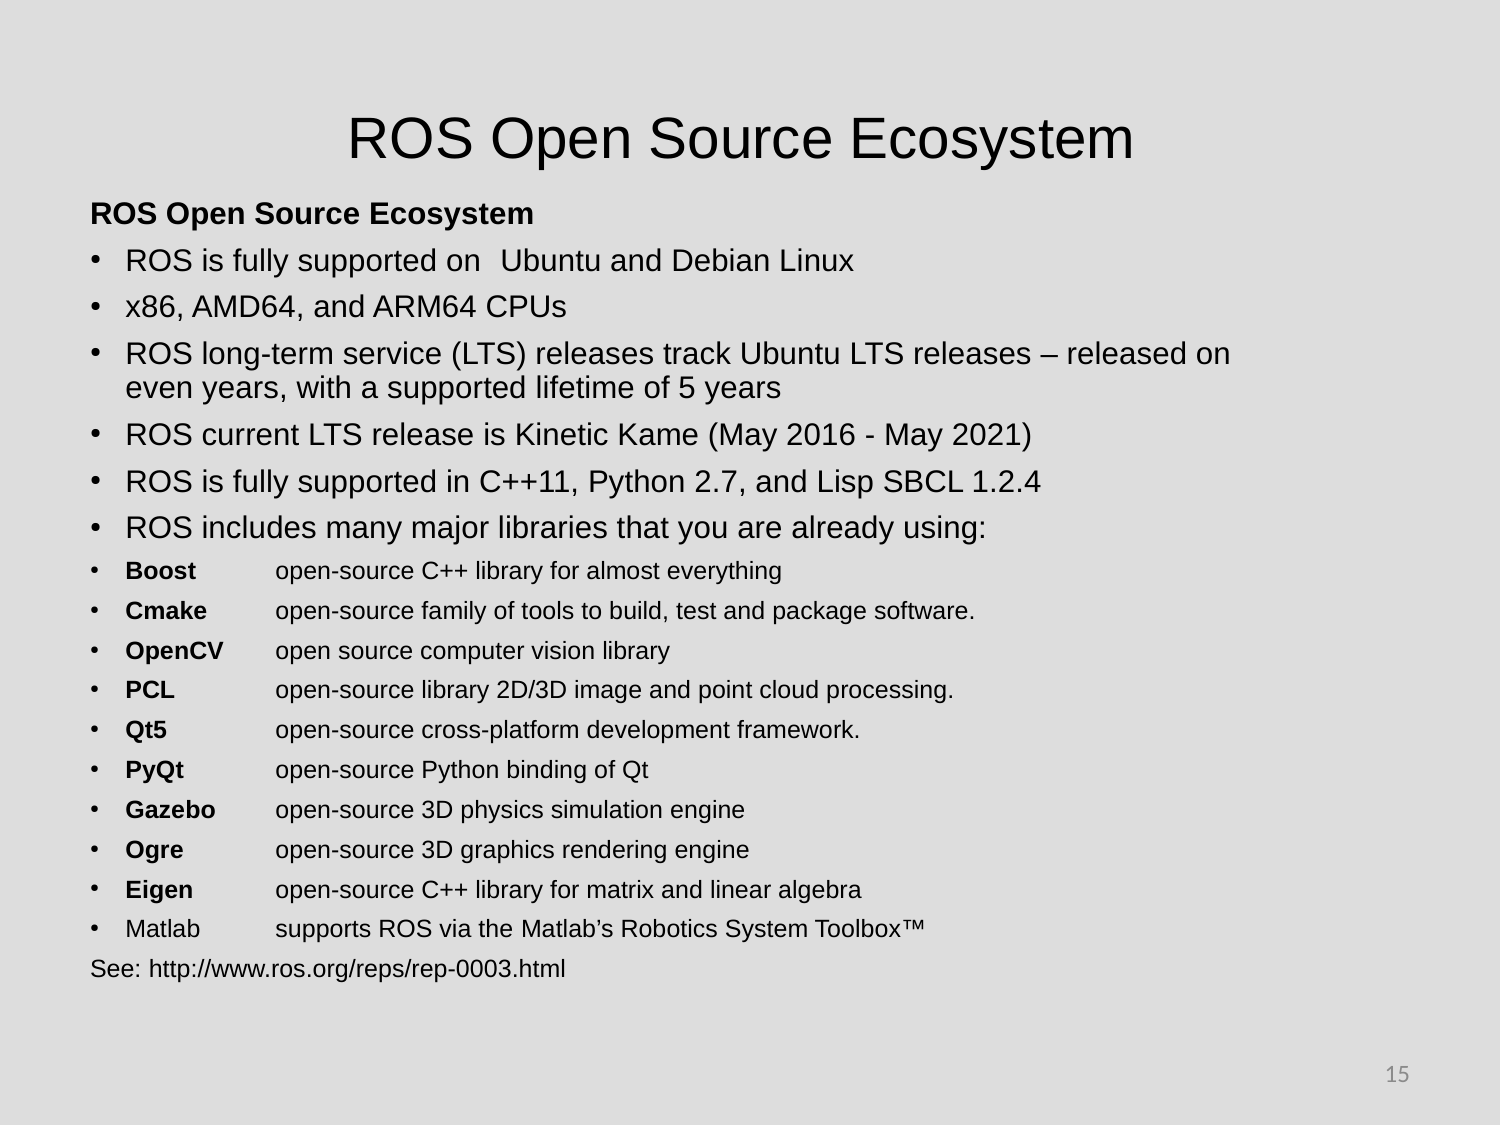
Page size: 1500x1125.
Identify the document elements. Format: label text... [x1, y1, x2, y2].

subtitle ROS Open Source Ecosystem ROS is fully supported on Ubuntu and Debian Linux x86, AMD64, and ARM64 CPUs ROS long-term service (LTS) releases track Ubuntu LTS releases – released on even years, with a supported lifetime of 5 years ROS current LTS release is Kinetic Kame (May 2016 - May 2021) ROS is fully supported in C++11, Python 2.7, and Lisp SBCL 1.2.4 ROS includes many major libraries that you are already using: Boost open-source C++ library for almost everything Cmake open-source family of tools to build, test and package software. OpenCV open source computer vision library PCL open-source library 2D/3D image and point cloud processing. Qt5 open-source cross-platform development framework. PyQt open-source Python binding of Qt Gazebo open-source 3D physics simulation engine Ogre open-source 3D graphics rendering engine Eigen open-source C++ library for matrix and linear algebra Matlab supports ROS via the Matlab’s Robotics System Toolbox™ See: http://www.ros.org/reps/rep-0003.html [90, 196, 1291, 797]
title ROS Open Source Ecosystem [75, 45, 1425, 233]
